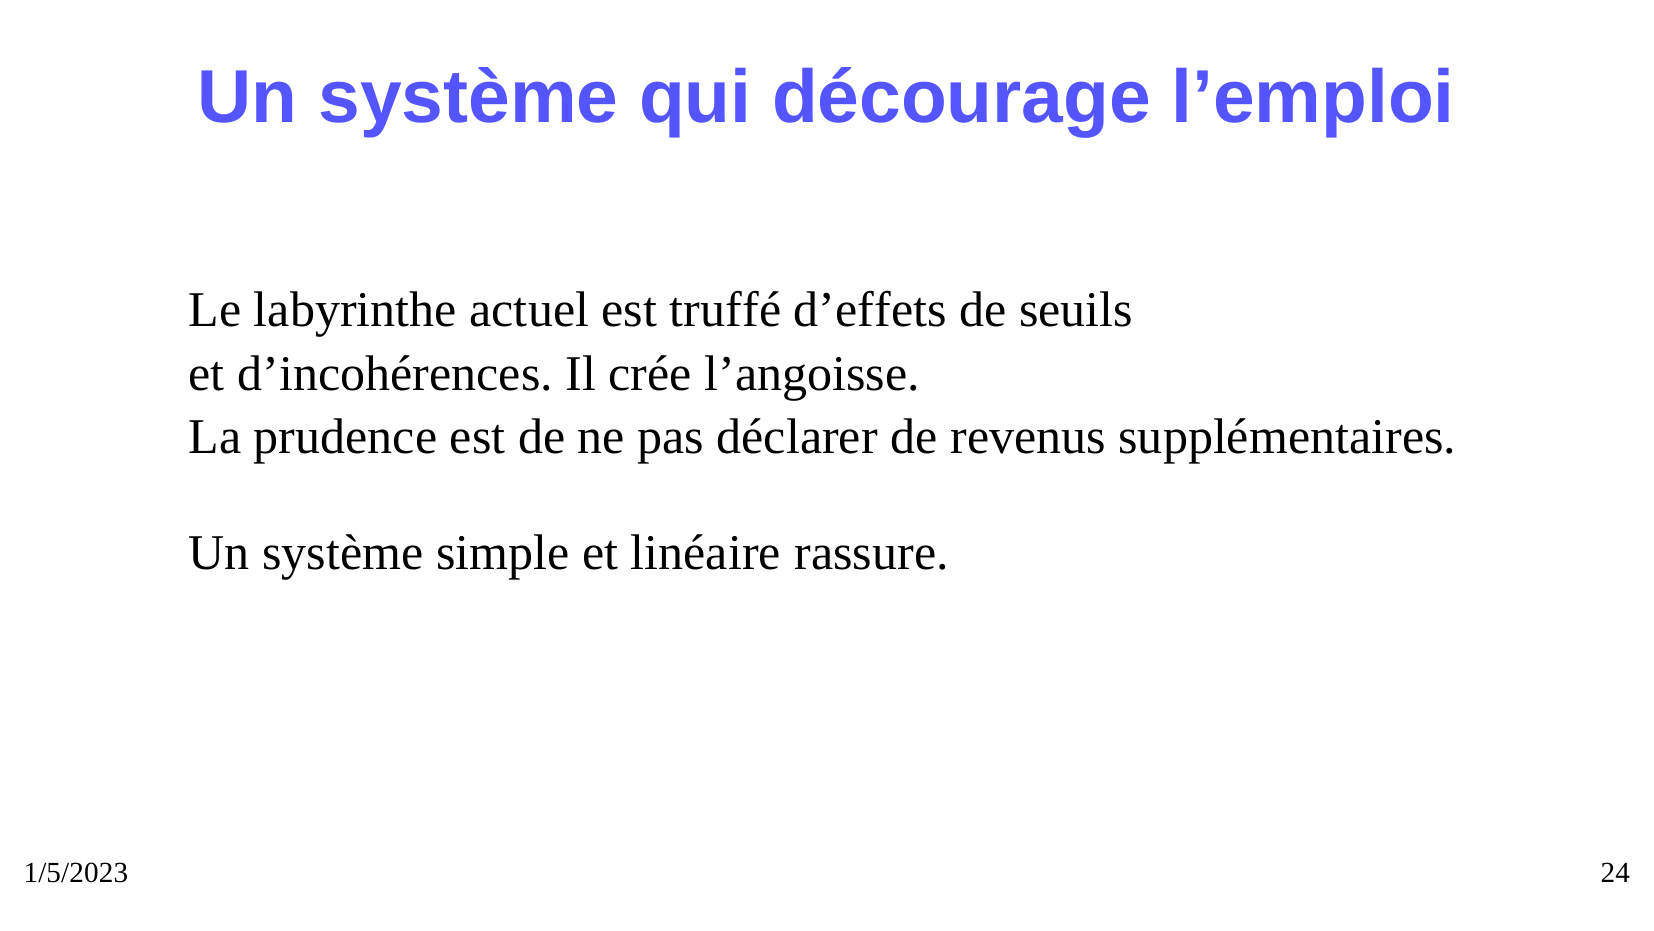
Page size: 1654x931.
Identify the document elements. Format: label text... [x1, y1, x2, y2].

text_box Le labyrinthe actuel est truffé d’effets de seuils et d’incohérences. Il crée l’angoisse. La prudence est de ne pas déclarer de revenus supplémentaires. Un système simple et linéaire rassure. [188, 274, 1465, 605]
title Un système qui décourage l’emploi [82, 37, 1571, 156]
